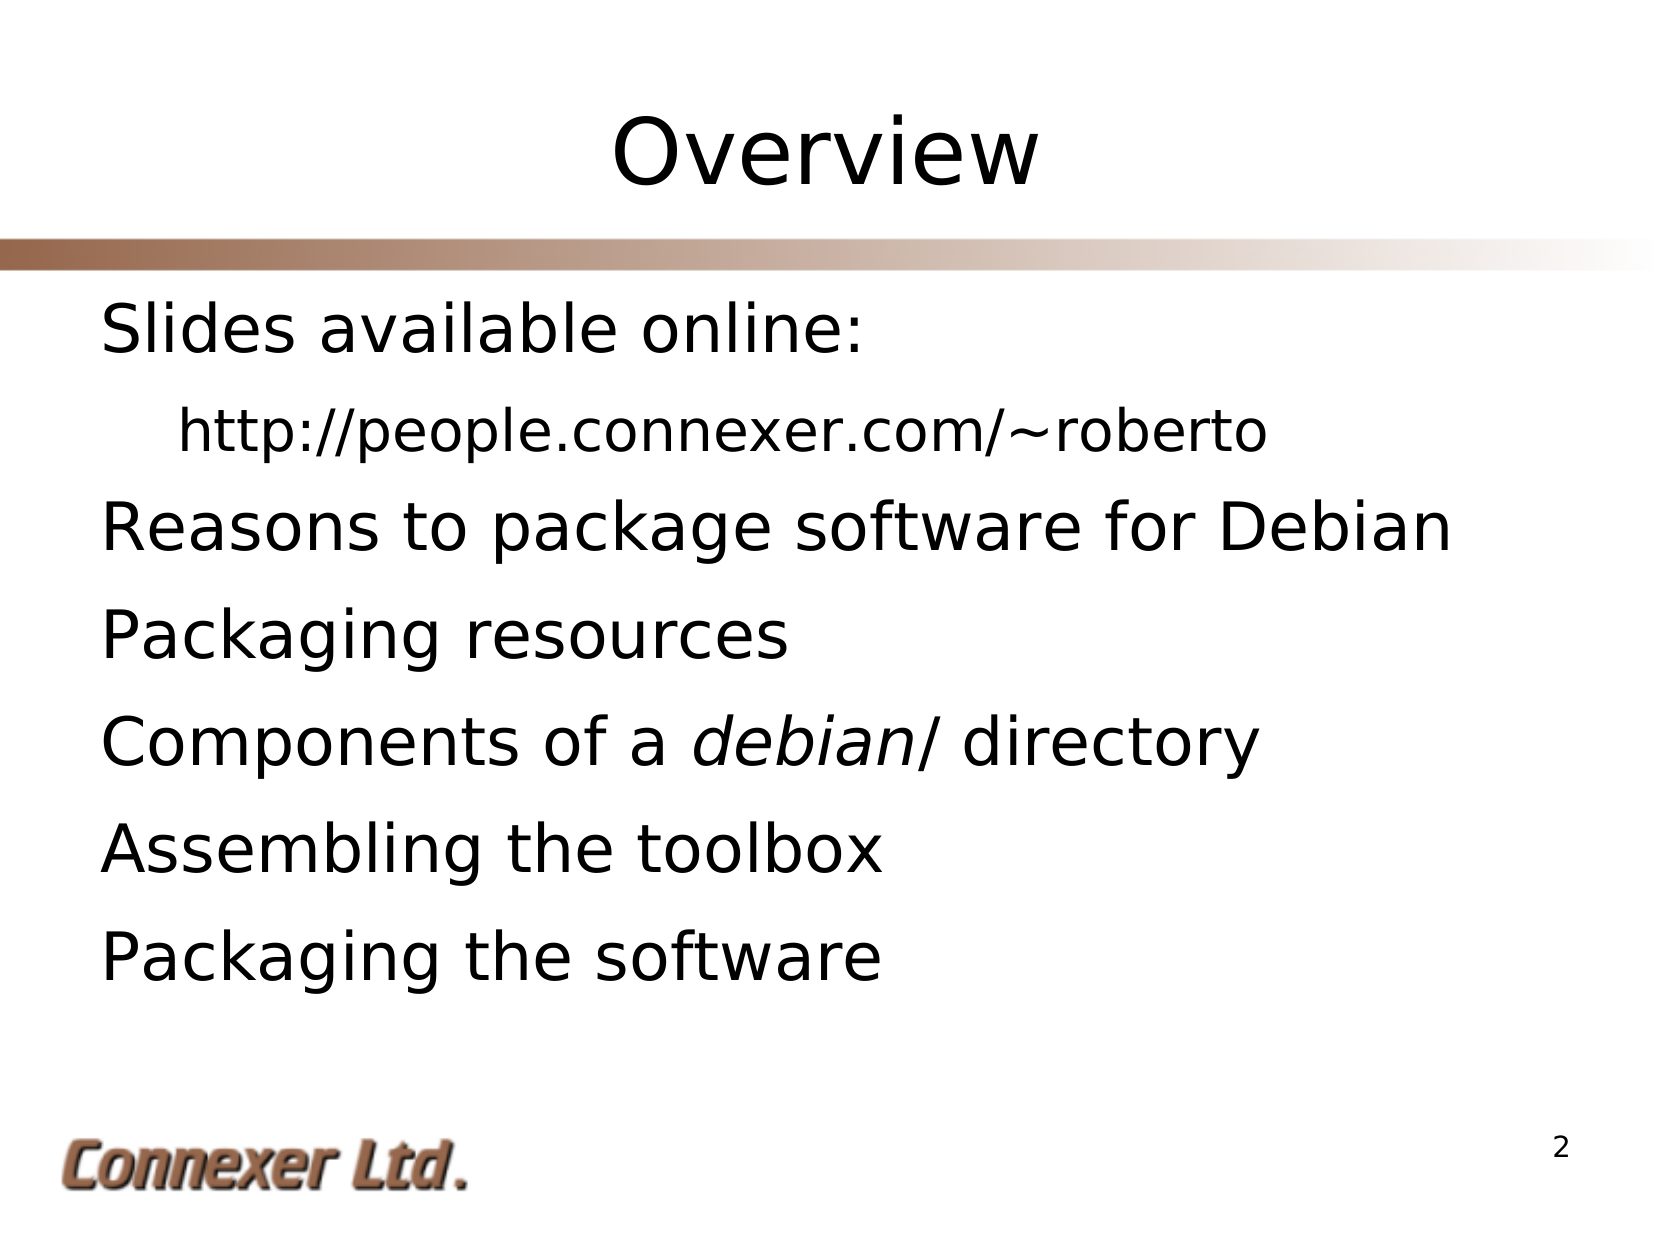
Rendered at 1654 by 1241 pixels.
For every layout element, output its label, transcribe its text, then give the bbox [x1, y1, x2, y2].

list Slides available online: http://people.connexer.com/~roberto Reasons to package software for Debian Packaging resources Components of a debian/ directory Assembling the toolbox Packaging the software [82, 290, 1571, 1094]
title Overview [82, 56, 1571, 250]
picture [0, 0, 1654, 1241]
